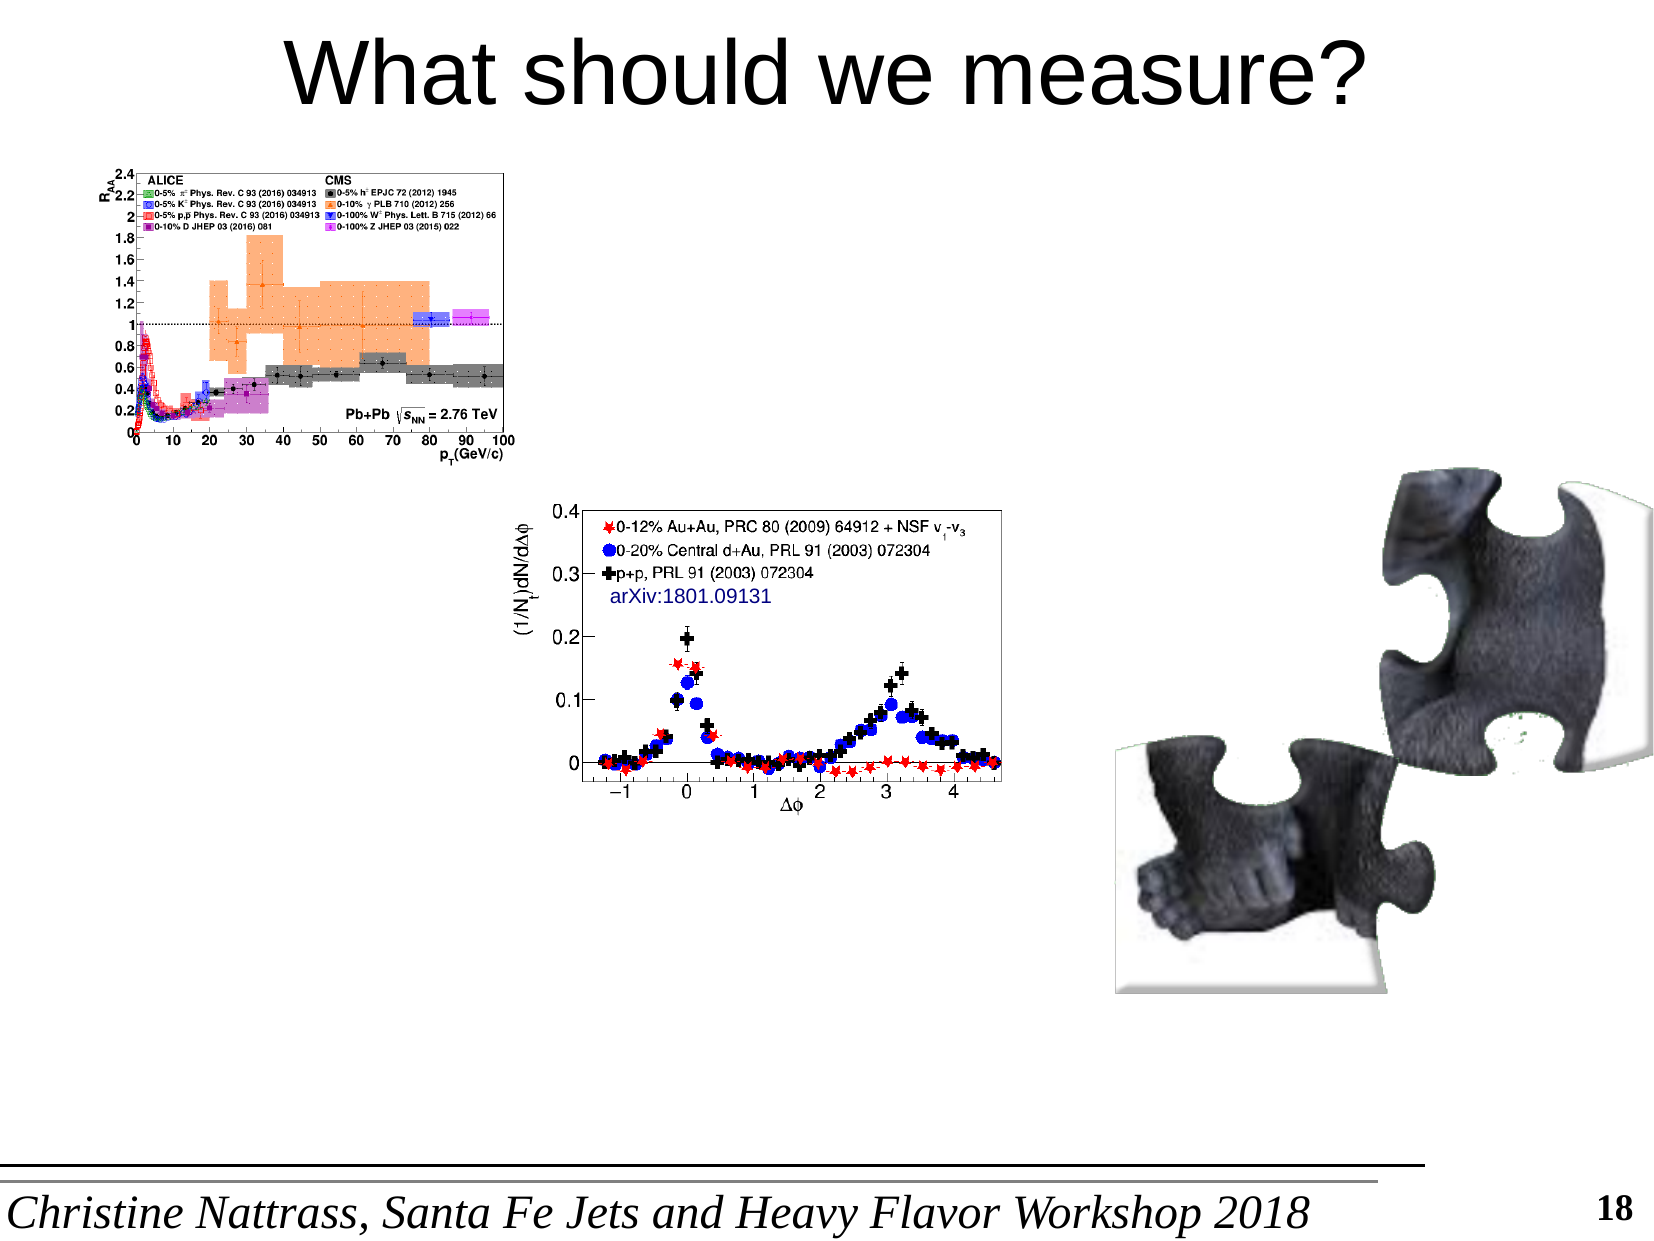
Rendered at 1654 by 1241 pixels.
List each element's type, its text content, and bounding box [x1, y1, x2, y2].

picture [99, 167, 515, 468]
picture [1114, 457, 1654, 997]
title What should we measure? [82, 13, 1571, 132]
text_box arXiv:1801.09131 [594, 529, 787, 664]
picture [507, 504, 1007, 818]
